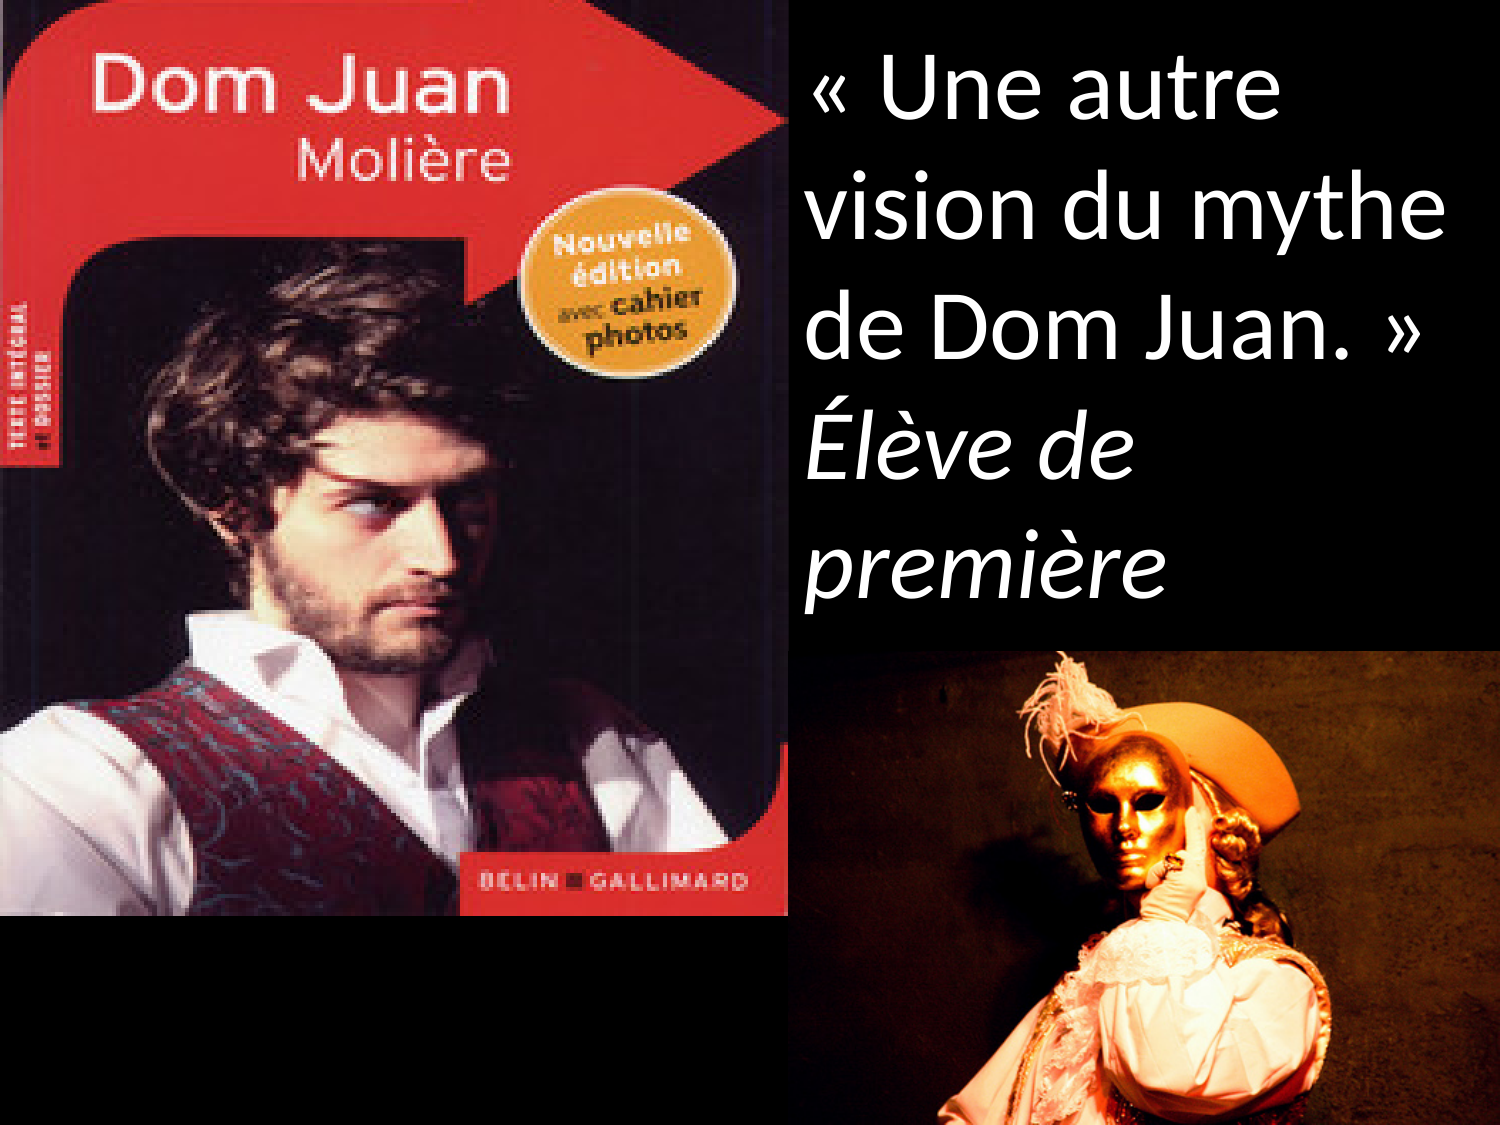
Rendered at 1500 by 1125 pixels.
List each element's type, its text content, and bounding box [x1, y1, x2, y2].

picture [0, 0, 1500, 1125]
text_box « Une autre vision du mythe de Dom Juan. » Élève de première [789, 12, 1500, 627]
